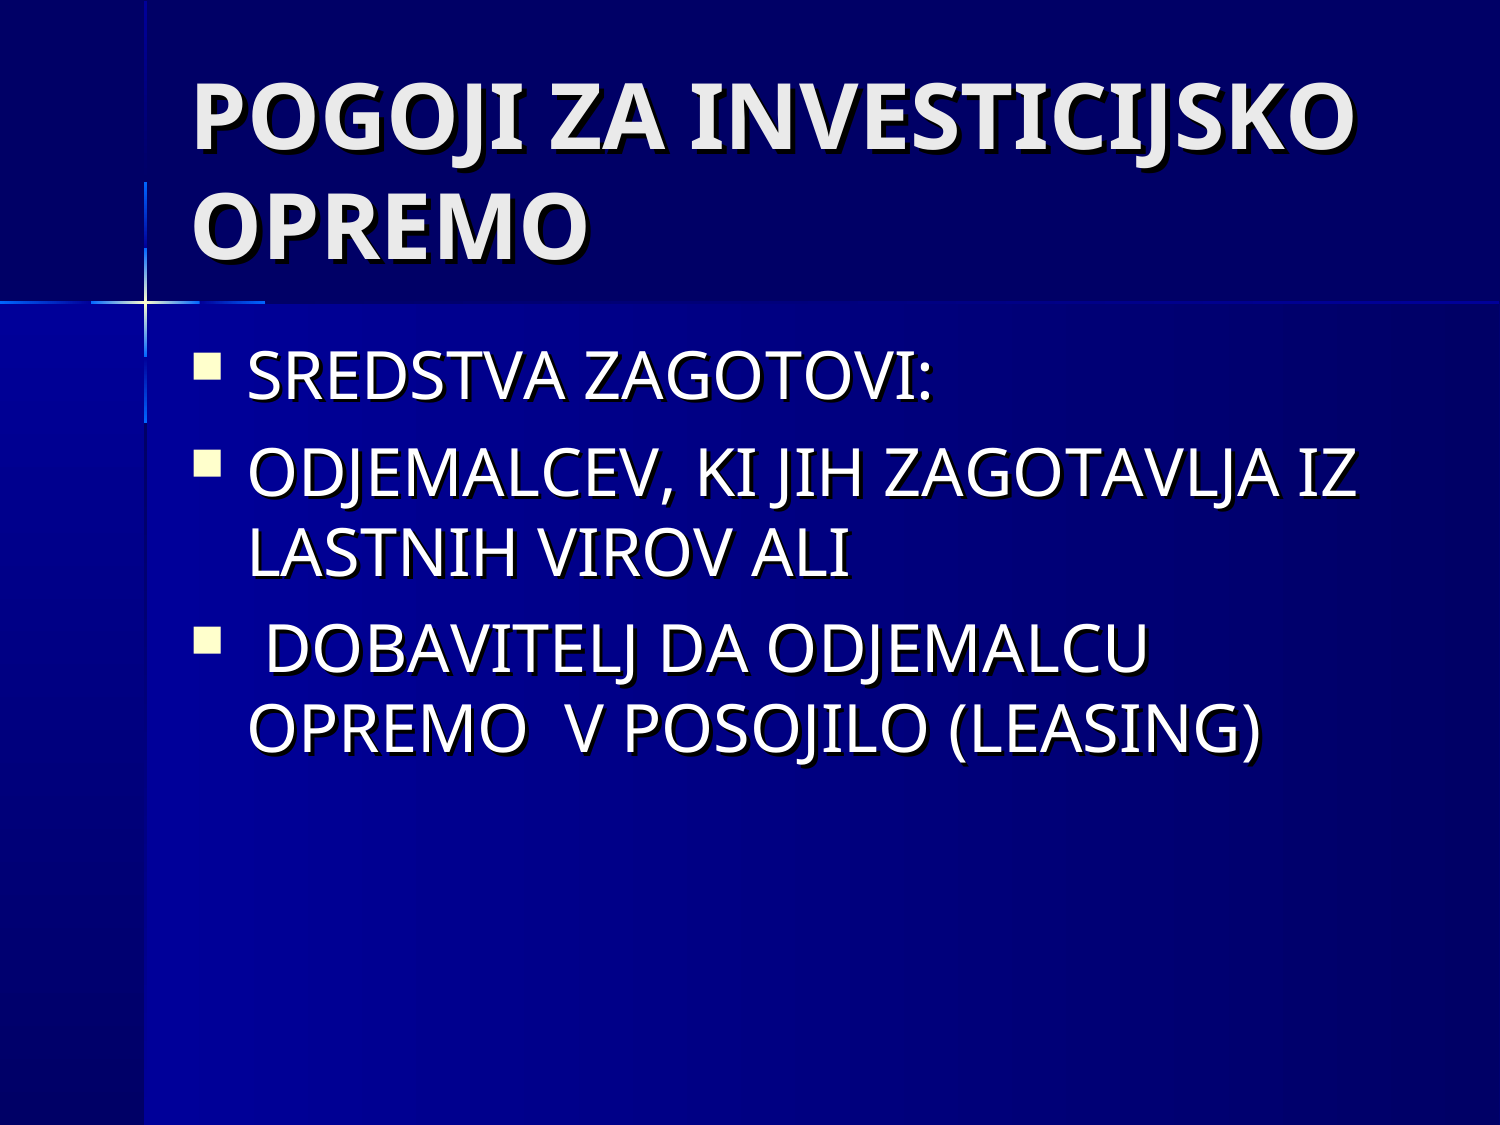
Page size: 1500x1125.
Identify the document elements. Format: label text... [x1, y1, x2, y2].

list SREDSTVA ZAGOTOVI: ODJEMALCEV, KI JIH ZAGOTAVLJA IZ LASTNIH VIROV ALI DOBAVITELJ DA ODJEMALCU OPREMO V POSOJILO (LEASING) [174, 324, 1413, 1001]
title POGOJI ZA INVESTICIJSKO OPREMO [174, 49, 1413, 285]
